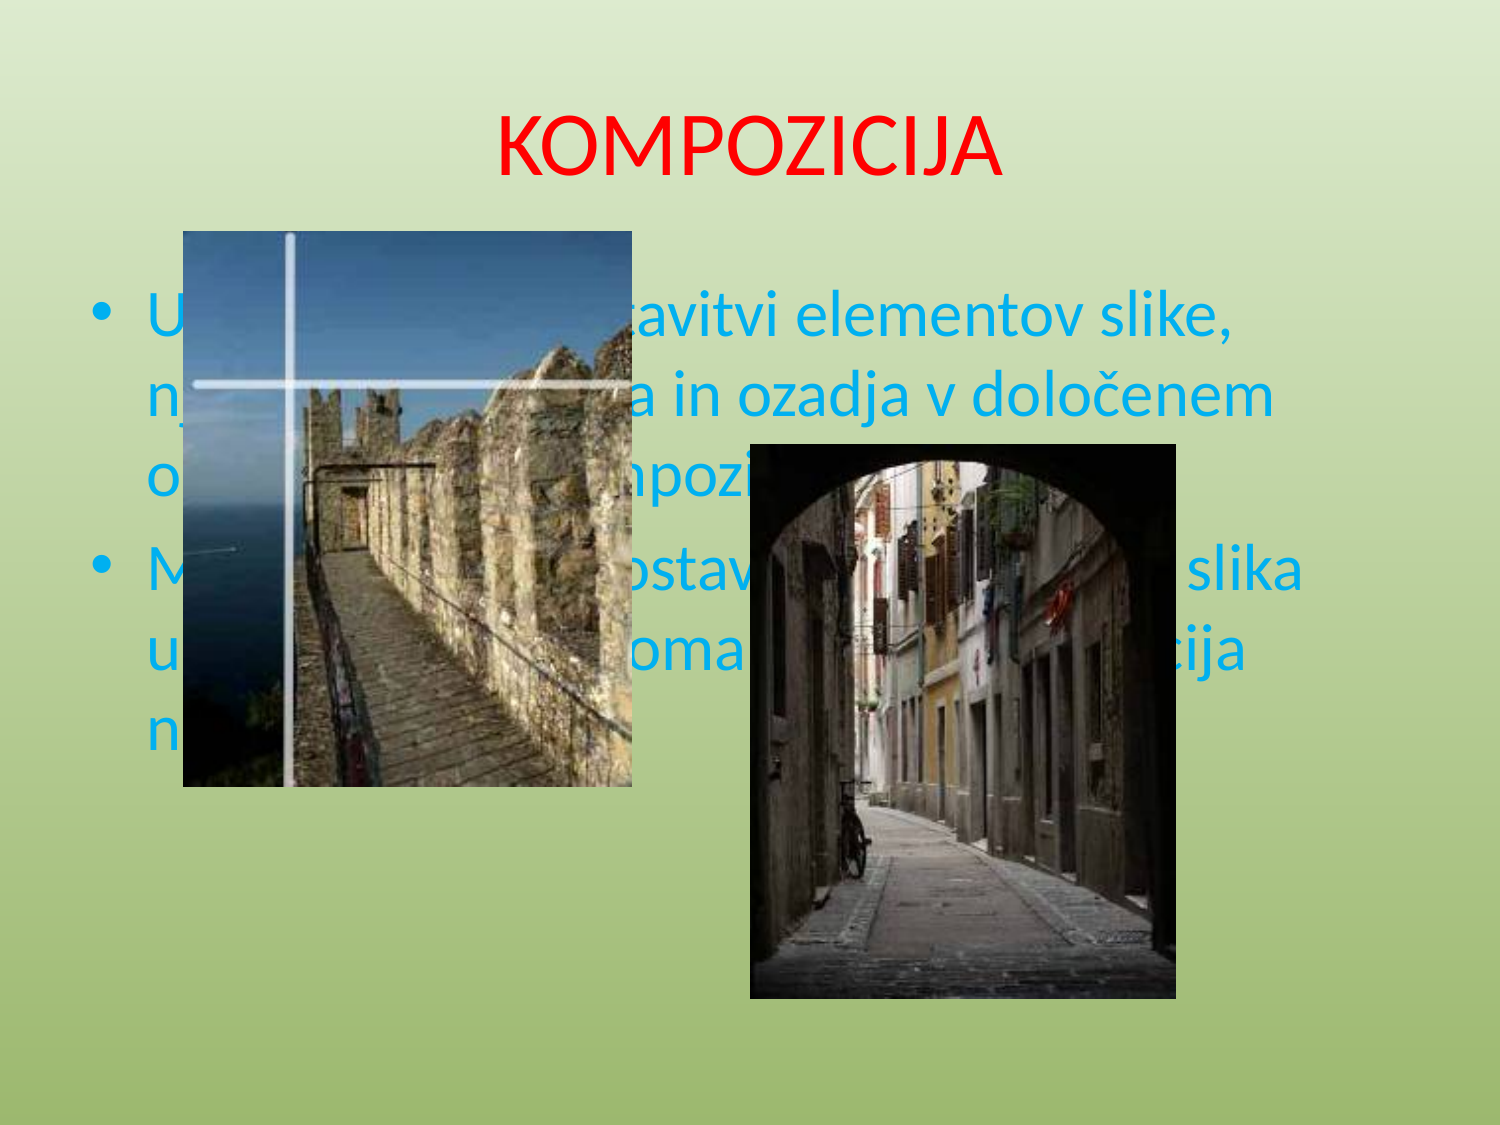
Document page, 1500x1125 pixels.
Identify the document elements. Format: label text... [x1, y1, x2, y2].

title KOMPOZICIJA [75, 45, 1425, 233]
list Uravnoteženi postavitvi elementov slike, njihovega ospredja in ozadja v določenem okvir pravimo kompozicija. Motiv mora biti postavljen tako, da bo slika uravnotežena oziroma da bo kompozicija najboljša. [75, 262, 1425, 1005]
picture [183, 231, 632, 787]
picture [750, 444, 1176, 999]
